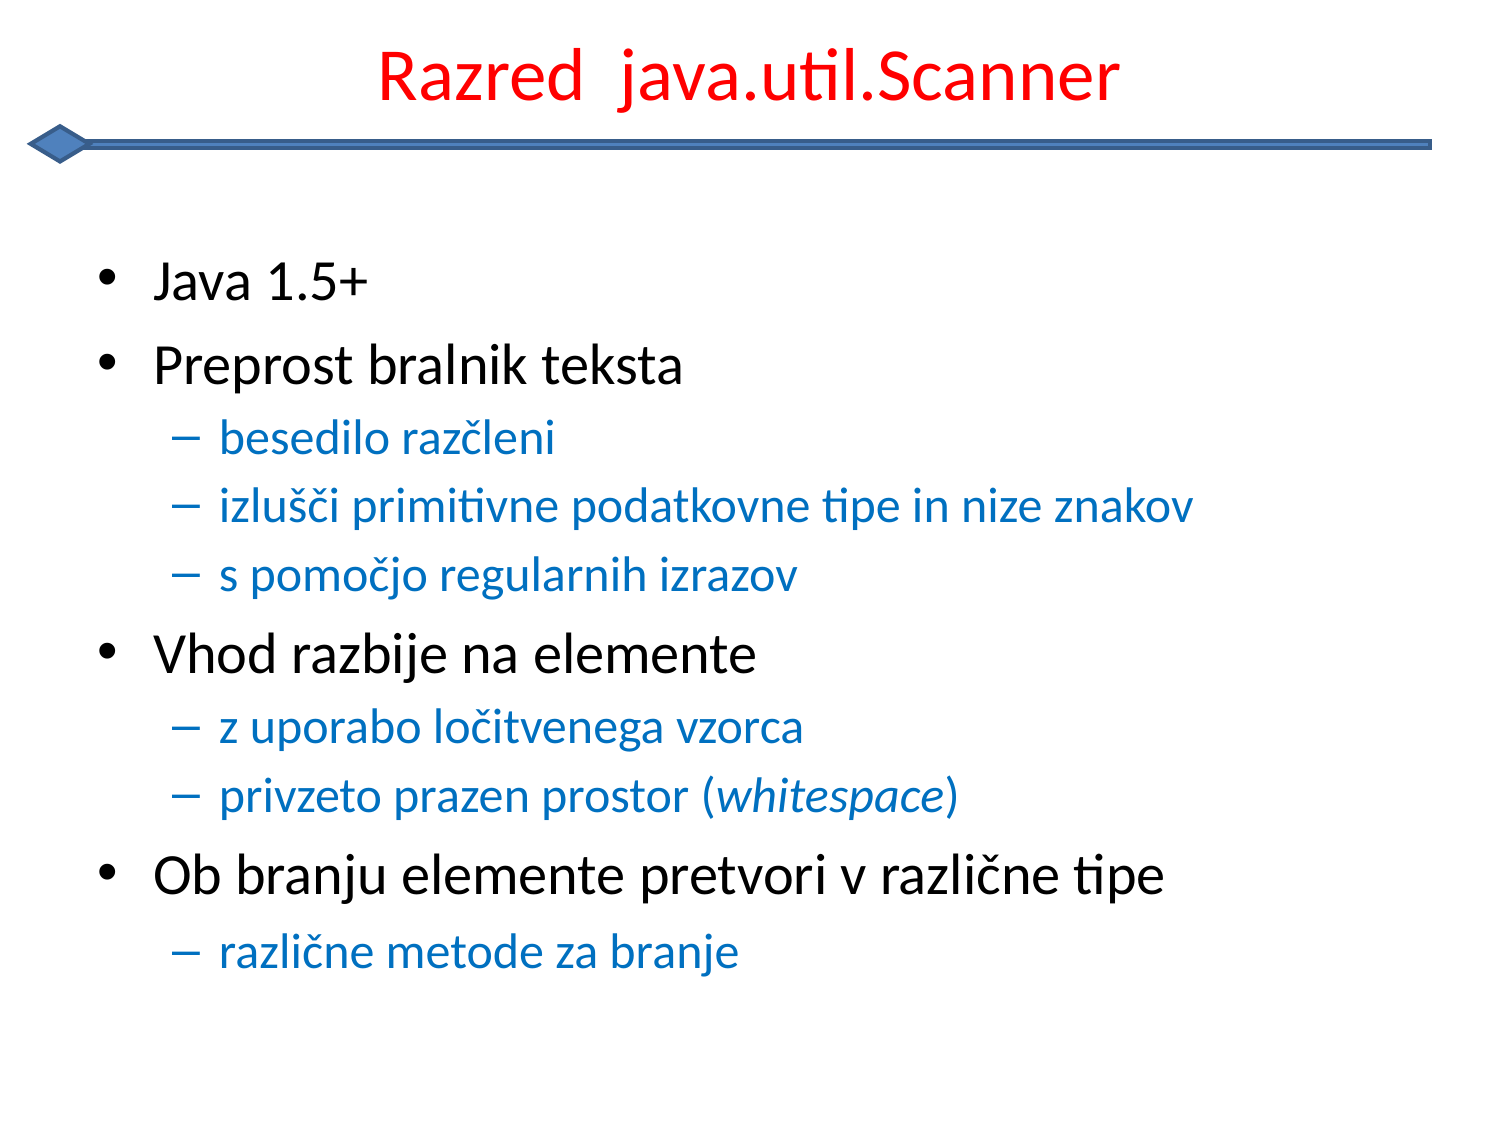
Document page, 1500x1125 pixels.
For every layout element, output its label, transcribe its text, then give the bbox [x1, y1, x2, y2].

list Java 1.5+ Preprost bralnik teksta besedilo razčleni izlušči primitivne podatkovne tipe in nize znakov s pomočjo regularnih izrazov Vhod razbije na elemente z uporabo ločitvenega vzorca privzeto prazen prostor (whitespace) Ob branju elemente pretvori v različne tipe različne metode za branje [82, 234, 1433, 1047]
title Razred java.util.Scanner [0, 0, 1500, 141]
